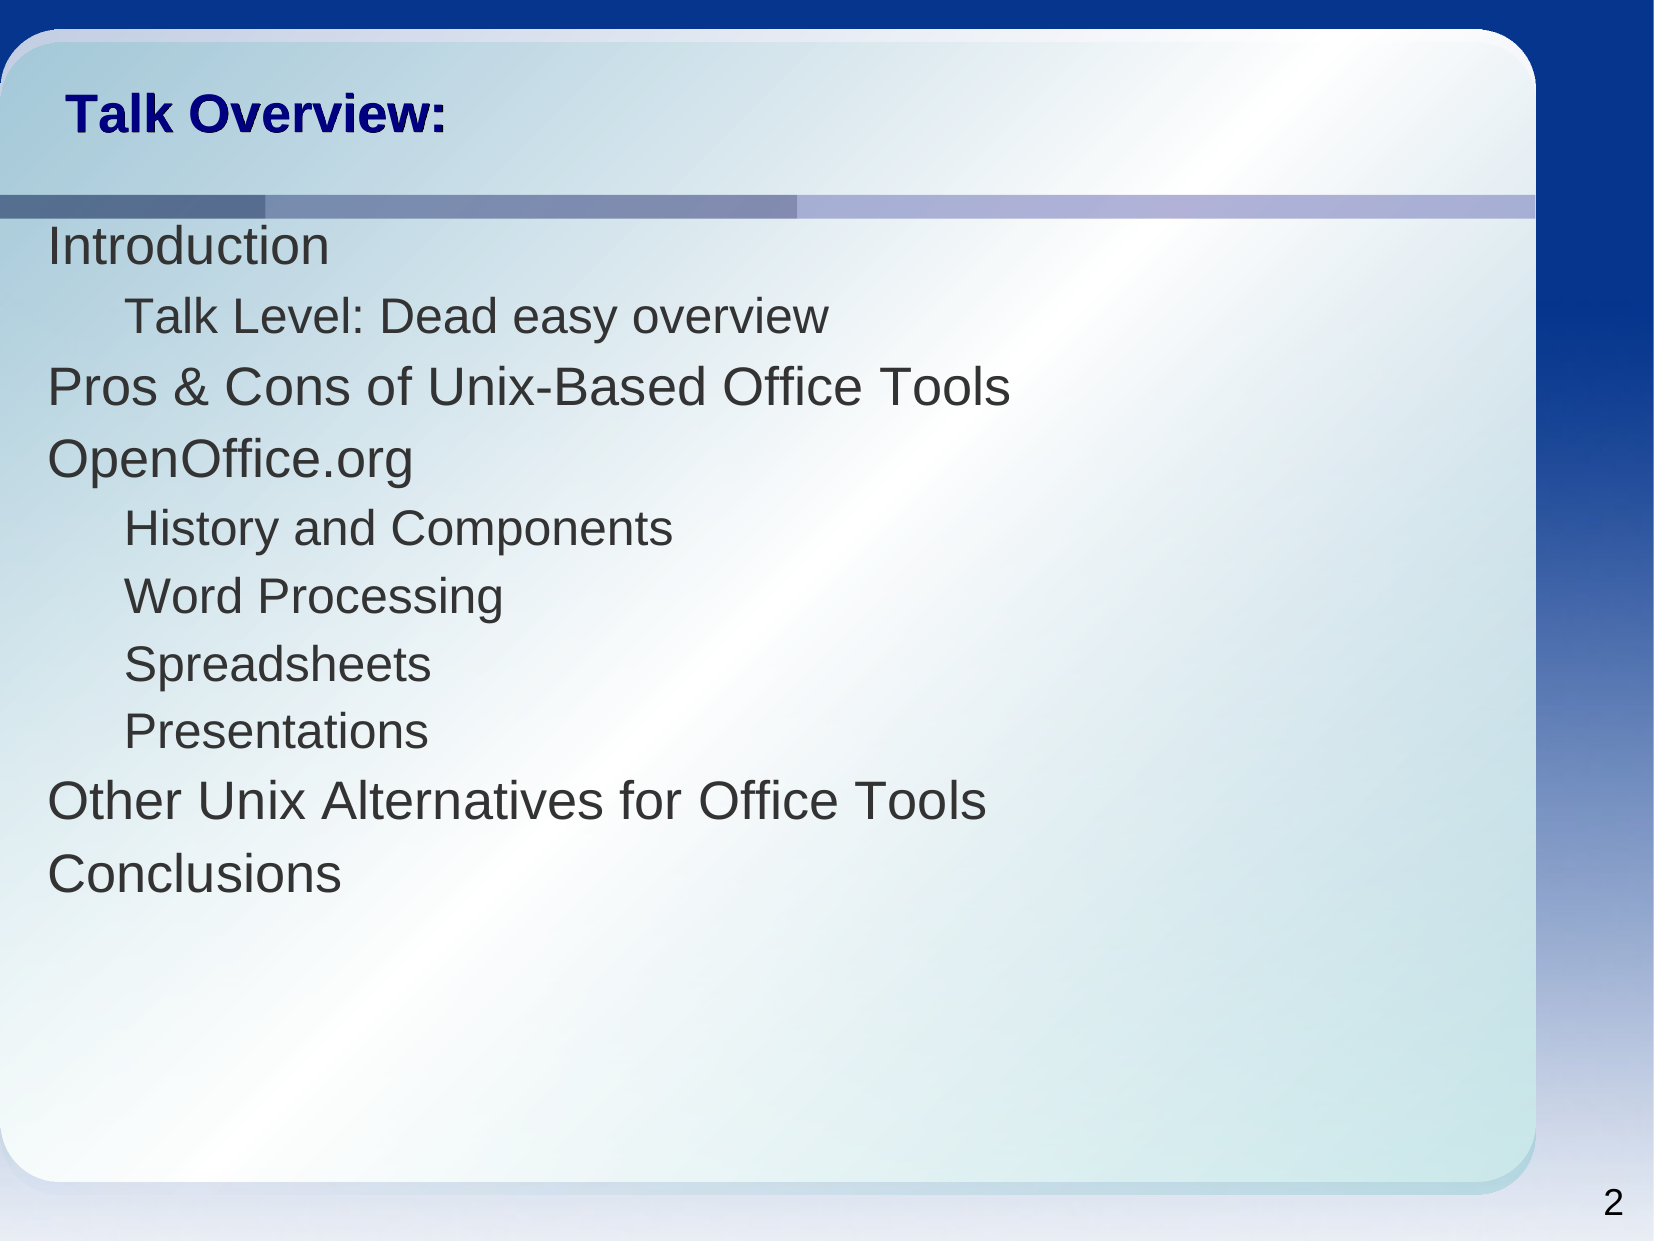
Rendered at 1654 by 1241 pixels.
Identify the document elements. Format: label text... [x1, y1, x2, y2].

list Introduction Talk Level: Dead easy overview Pros & Cons of Unix-Based Office Tools OpenOffice.org History and Components Word Processing Spreadsheets Presentations Other Unix Alternatives for Office Tools Conclusions [29, 216, 1506, 1172]
text_box [32, 42, 1503, 49]
text_box [0, 50, 1536, 1195]
title Talk Overview: [29, 49, 1506, 178]
picture [0, 0, 1654, 1241]
